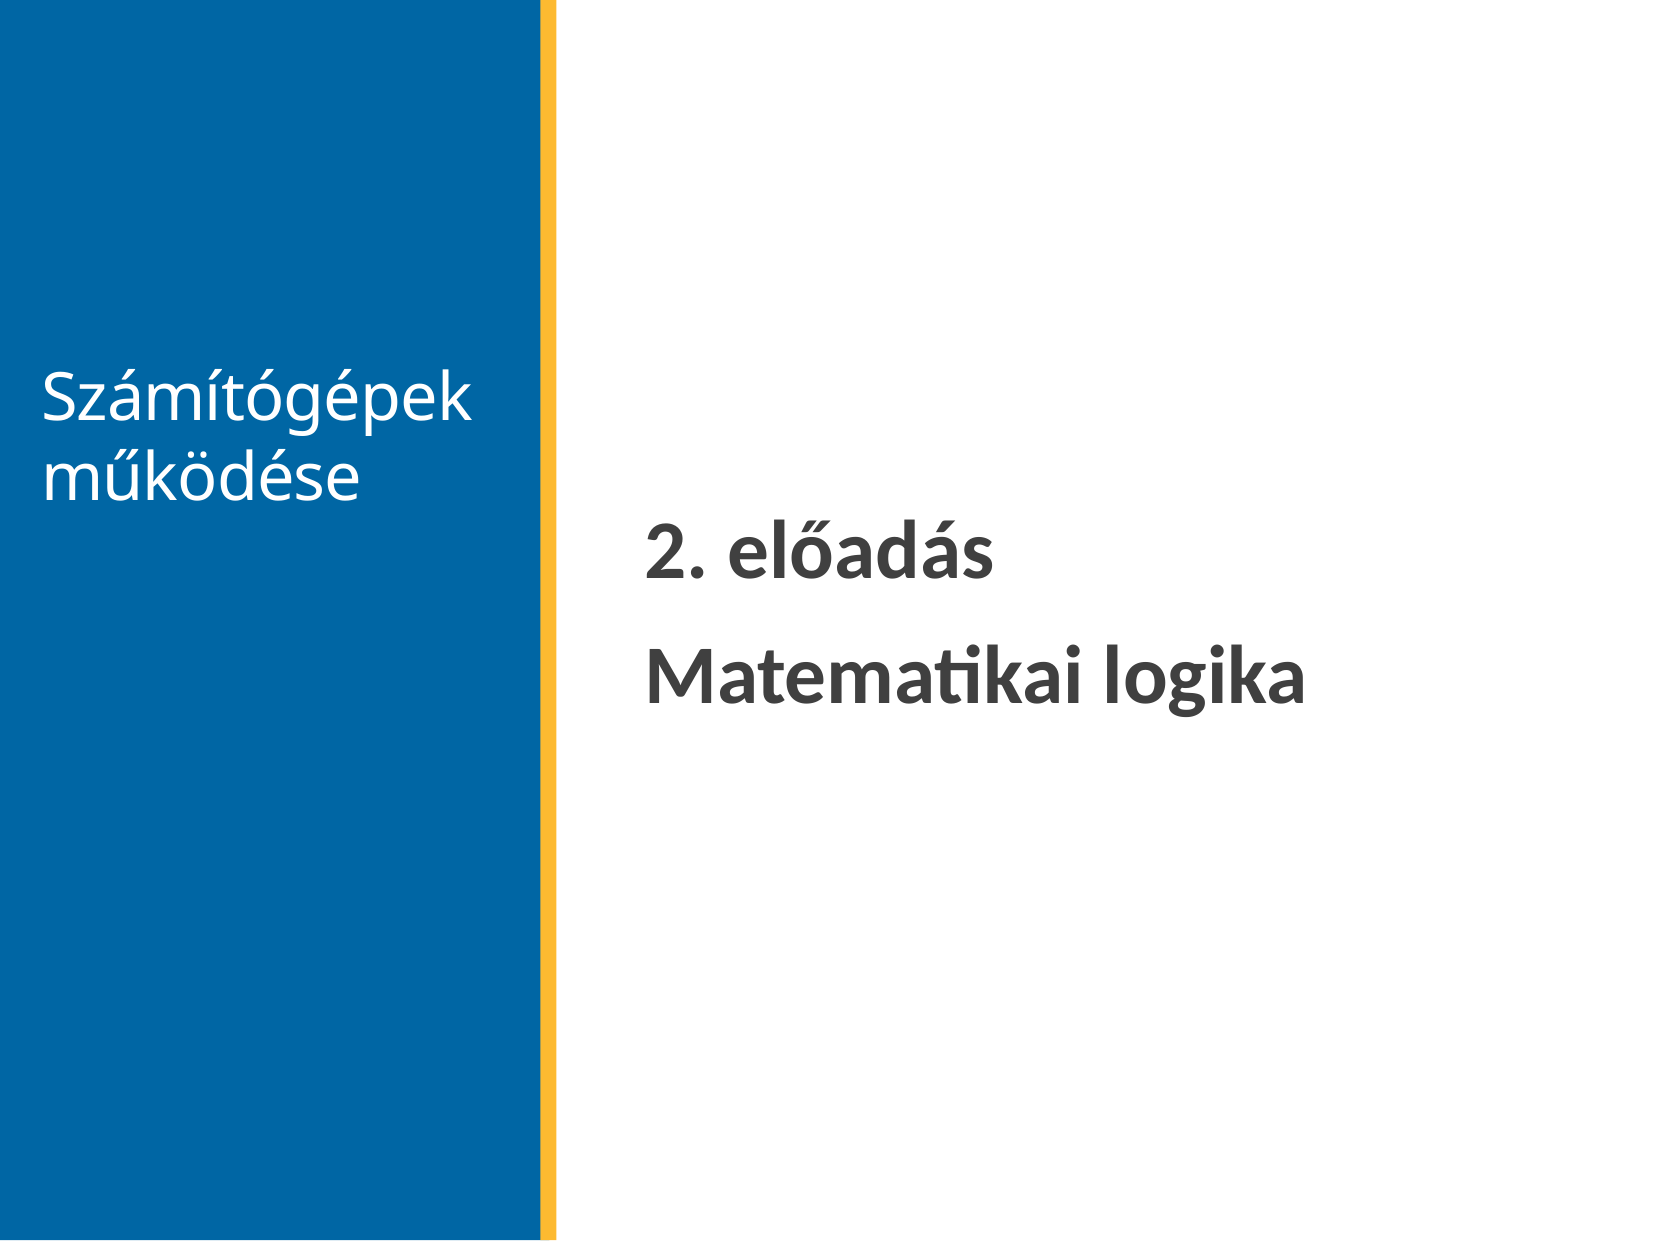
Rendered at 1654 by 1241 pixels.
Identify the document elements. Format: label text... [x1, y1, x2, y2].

list 2. előadás Matematikai logika [625, 132, 1532, 1084]
title Számítógépek működése [25, 107, 497, 521]
